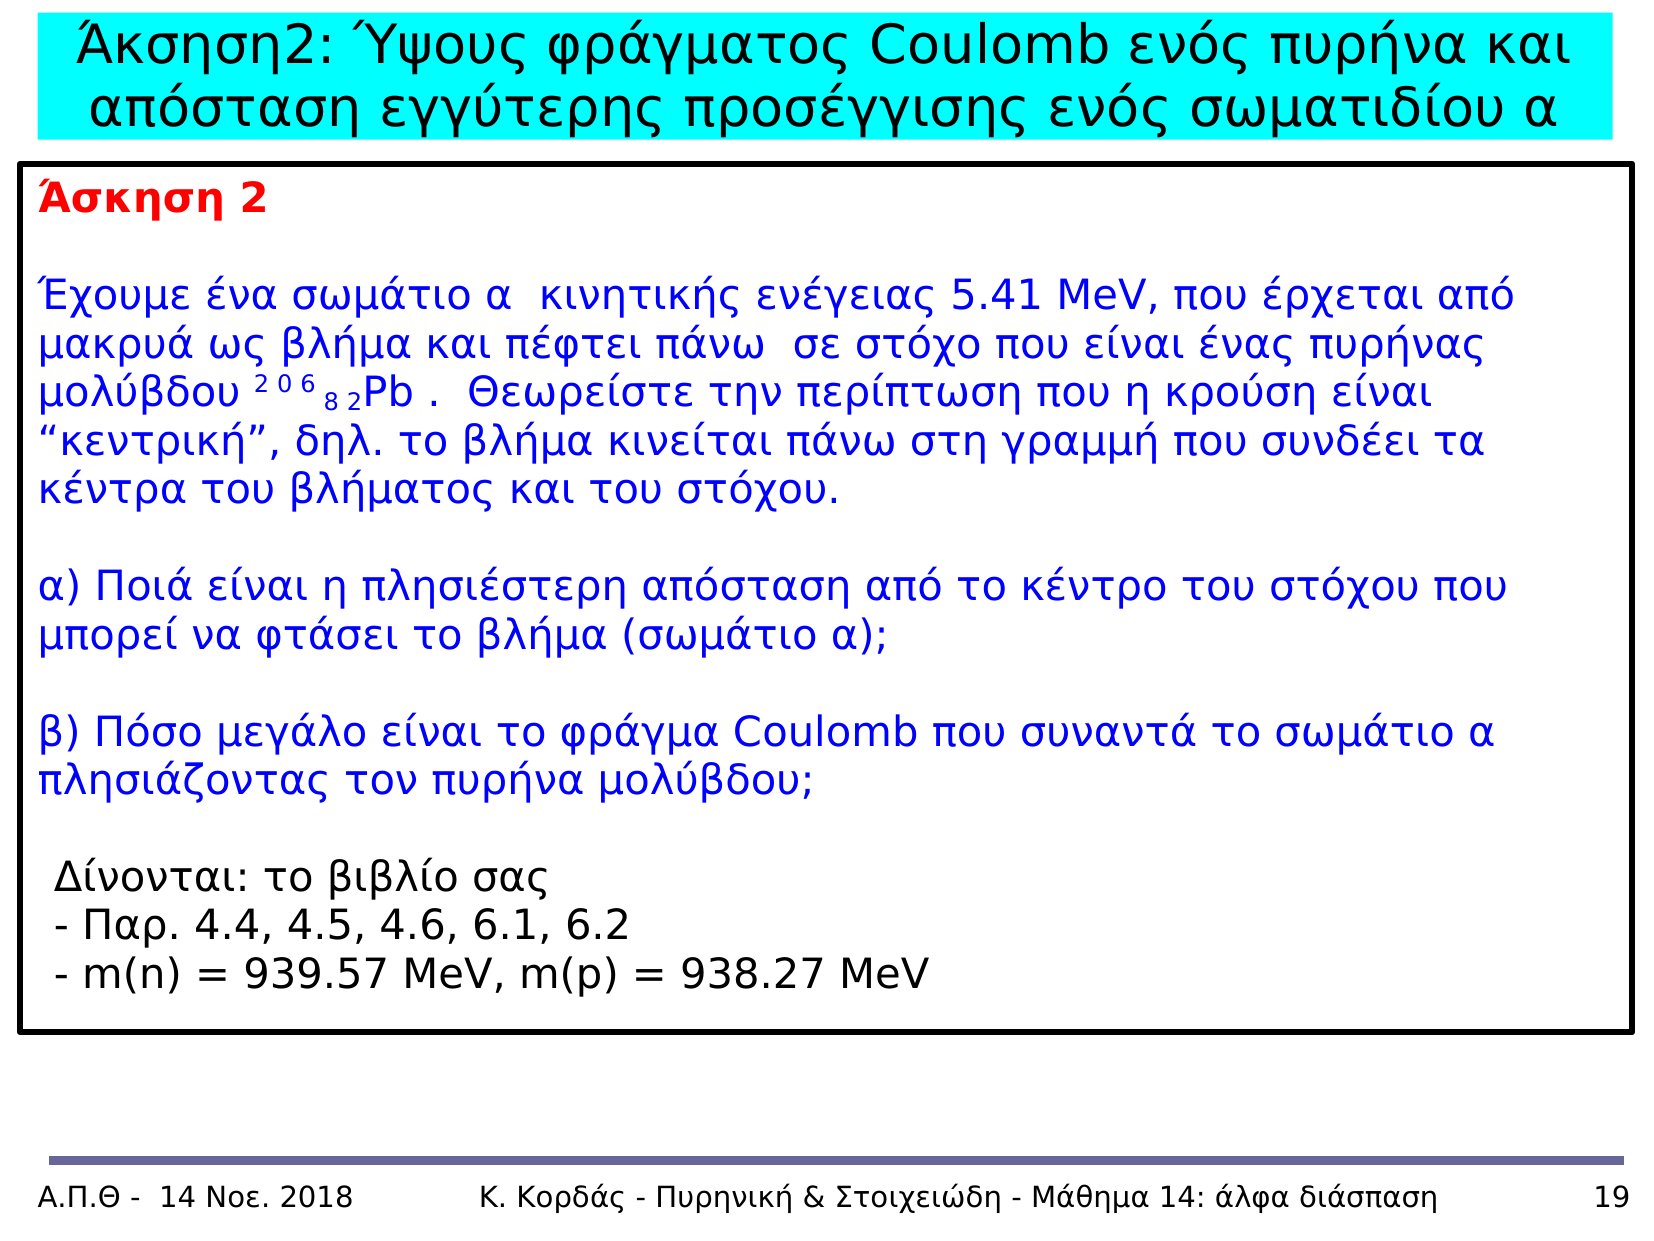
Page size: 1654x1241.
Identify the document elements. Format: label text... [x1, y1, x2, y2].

text_box Άσκηση 2 Έχουμε ένα σωμάτιο α κινητικής ενέγειας 5.41 MeV, που έρχεται από μακρυά ως βλήμα και πέφτει πάνω σε στόχο που είναι ένας πυρήνας μολύβδου 2 0 6 8 2Pb . Θεωρείστε την περίπτωση που η κρούση είναι “κεντρική”, δηλ. το βλήμα κινείται πάνω στη γραμμή που συνδέει τα κέντρα του βλήματος και του στόχου. α) Ποιά είναι η πλησιέστερη απόσταση από το κέντρο του στόχου που μπορεί να φτάσει το βλήμα (σωμάτιο α); β) Πόσο μεγάλο είναι το φράγμα Coulomb που συναντά το σωμάτιο α πλησιάζοντας τον πυρήνα μολύβδου; Δίνονται: το βιβλίο σας - Παρ. 4.4, 4.5, 4.6, 6.1, 6.2 - m(n) = 939.57 MeV, m(p) = 938.27 MeV [19, 163, 1633, 1033]
title Άκσηση2: Ύψους φράγματος Coulomb ενός πυρήνα και απόσταση εγγύτερης προσέγγισης ενός σωματιδίου α [37, 12, 1613, 140]
